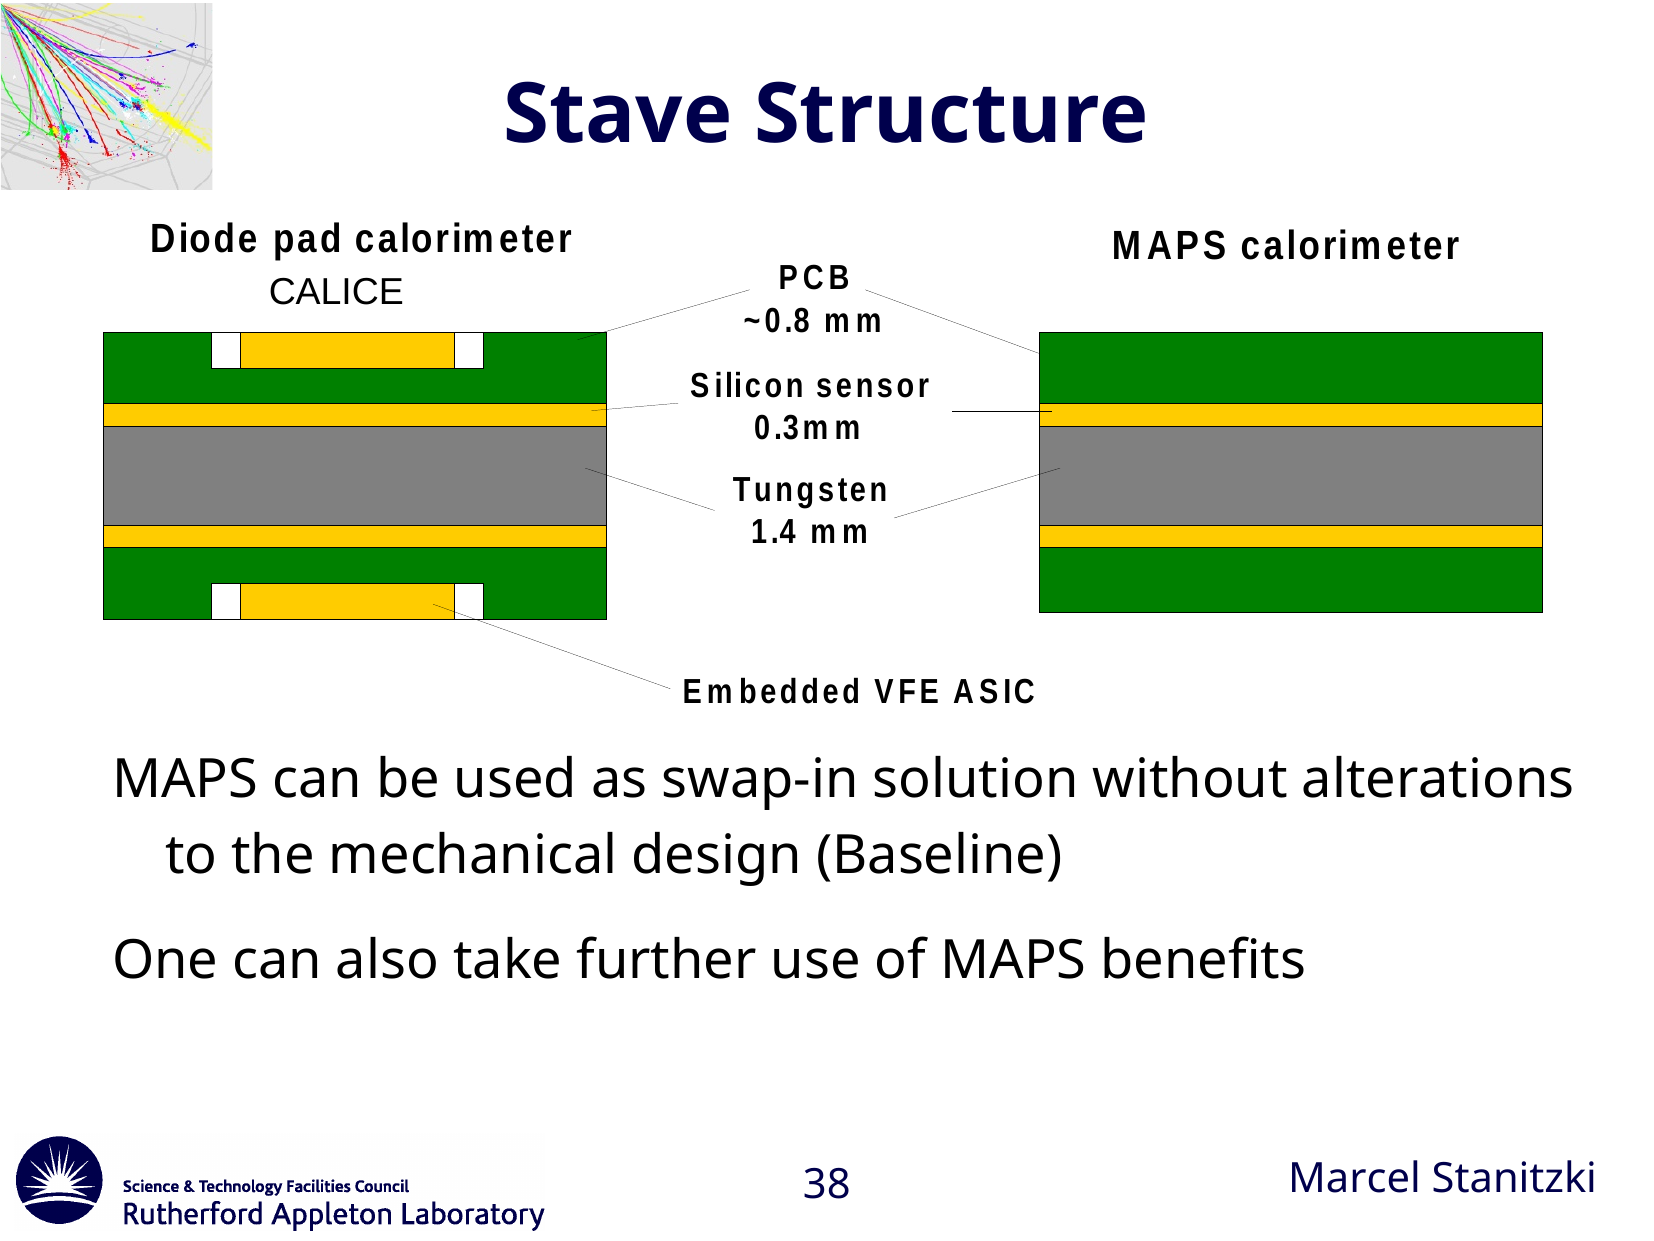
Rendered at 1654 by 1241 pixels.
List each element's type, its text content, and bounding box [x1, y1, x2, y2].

list MAPS can be used as swap-in solution without alterations to the mechanical design (Baseline) One can also take further use of MAPS benefits [94, 738, 1583, 1114]
picture [101, 203, 1553, 730]
text_box CALICE [253, 265, 430, 323]
title Stave Structure [203, 5, 1451, 203]
picture [0, 3, 213, 190]
picture [14, 1133, 545, 1231]
